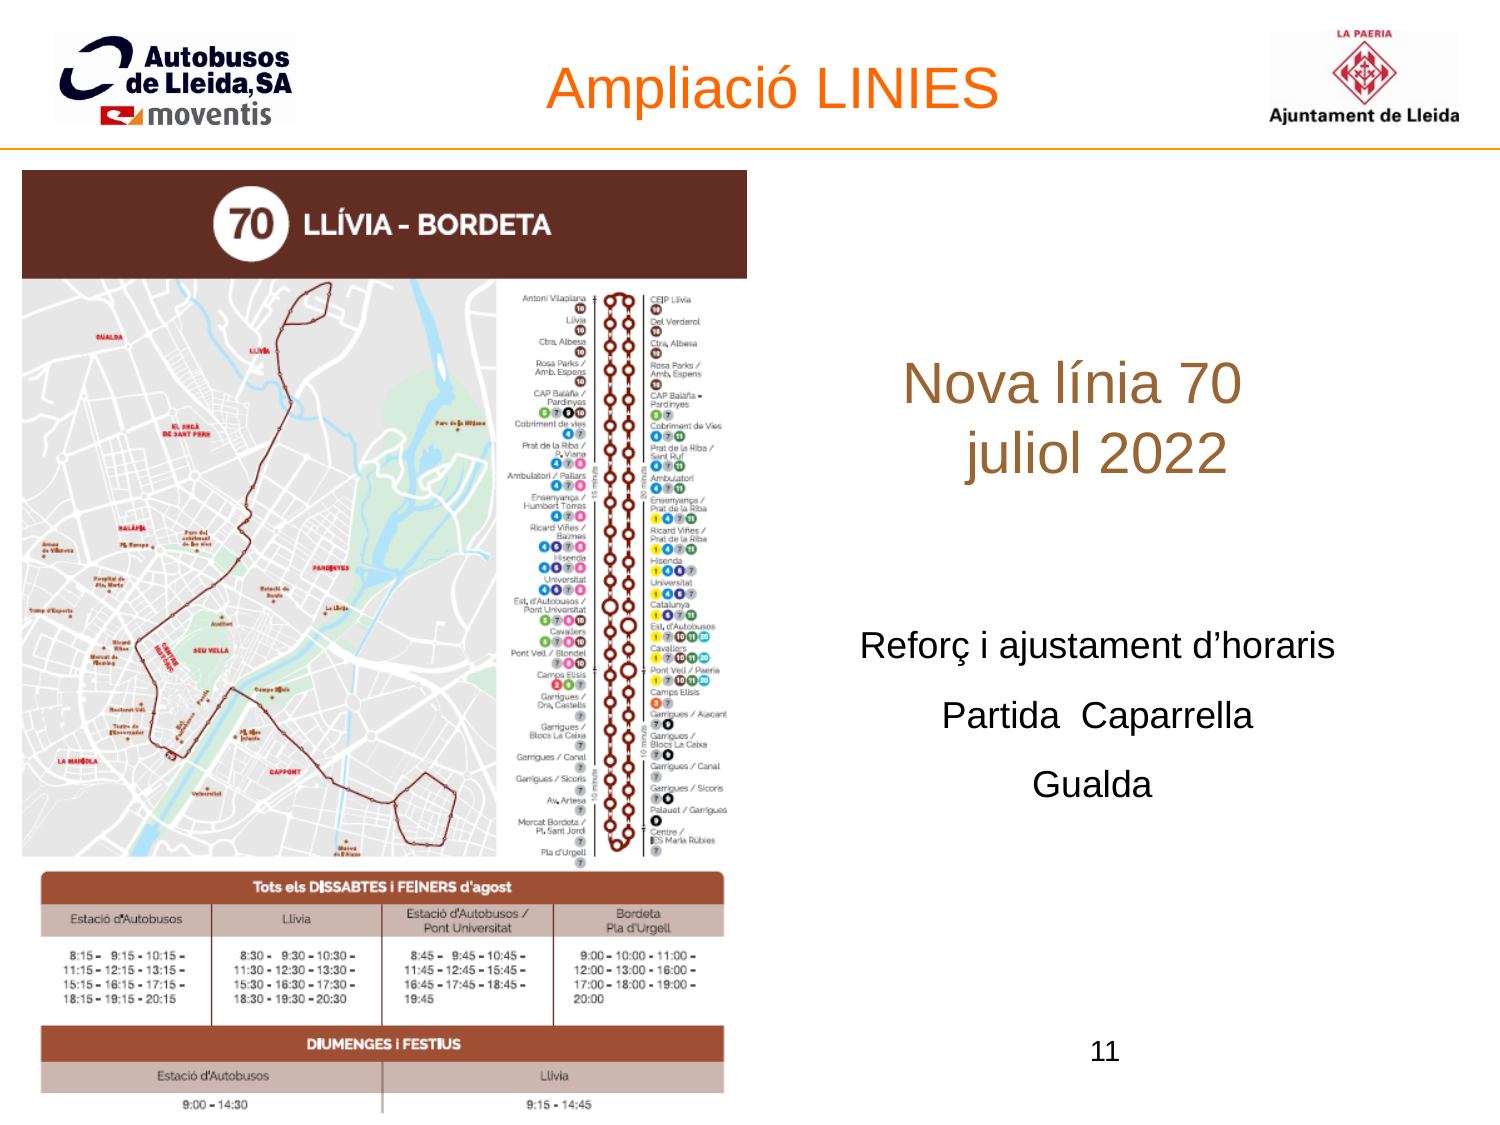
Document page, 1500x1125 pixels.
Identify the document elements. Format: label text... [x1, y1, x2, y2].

text_box Ampliació LINIES [454, 42, 1093, 114]
picture [22, 170, 747, 1122]
text_box 11 [1074, 1024, 1426, 1103]
text_box Nova línia 70 juliol 2022 Reforç i ajustament d’horaris Partida Caparrella Gualda [844, 338, 1414, 864]
